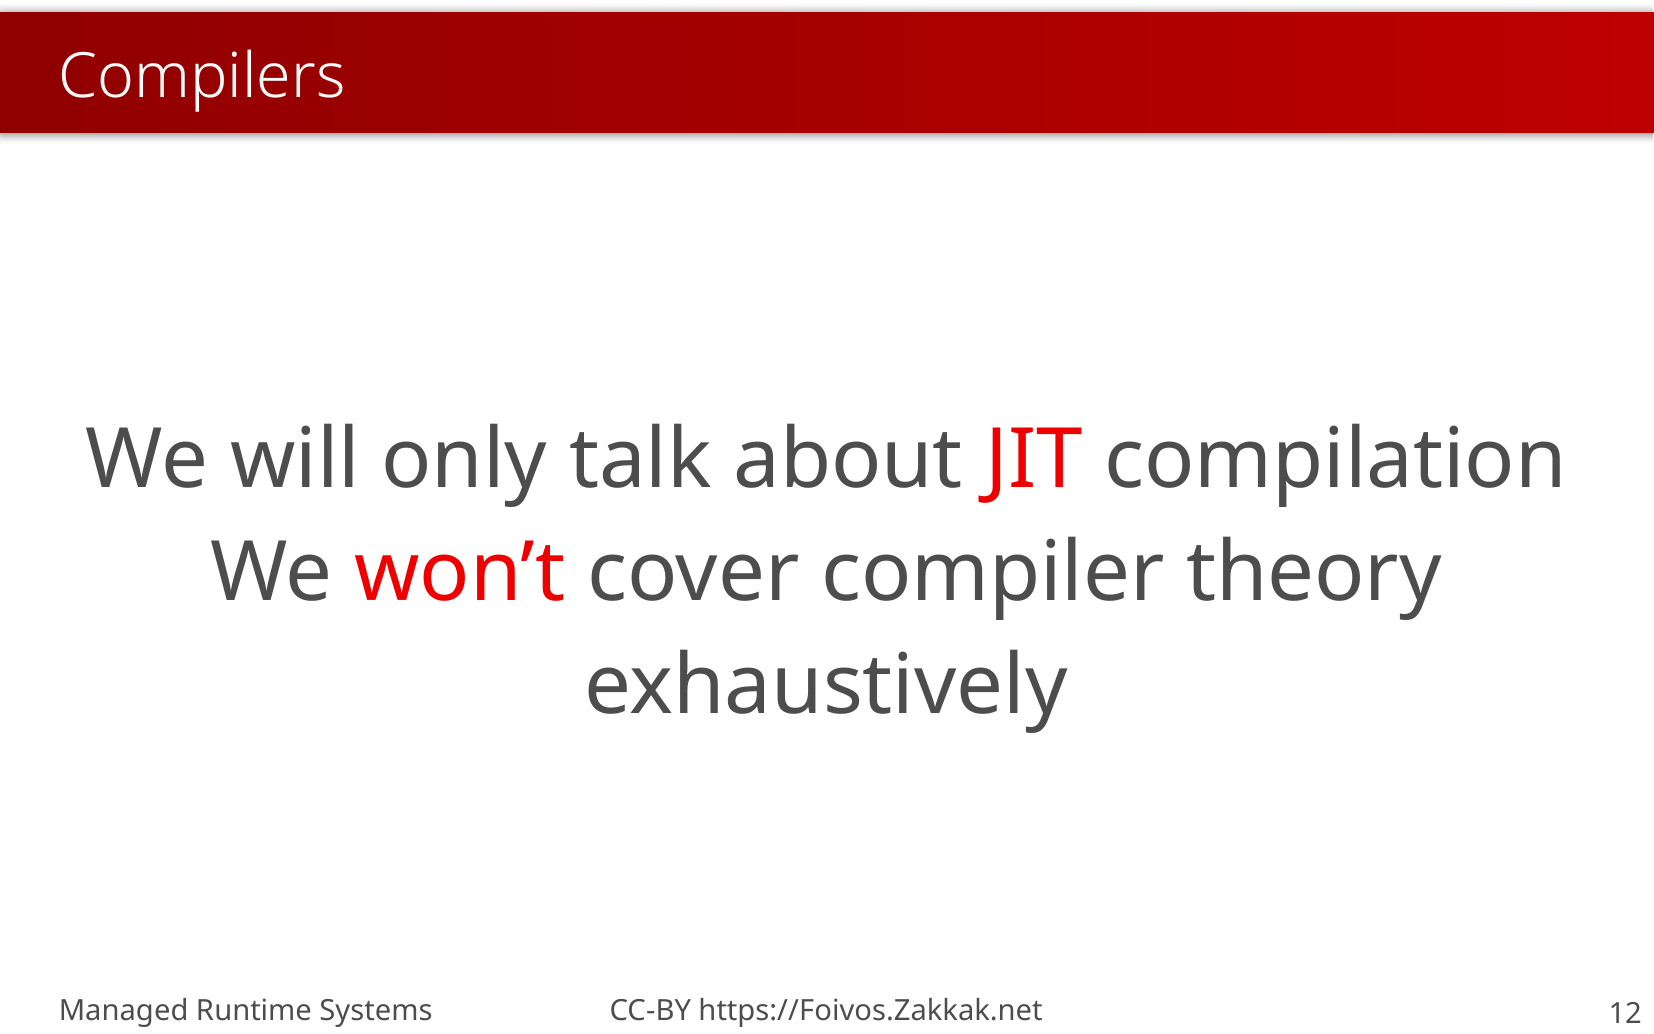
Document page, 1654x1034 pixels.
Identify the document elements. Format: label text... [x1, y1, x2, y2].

subtitle We will only talk about JIT compilation We won’t cover compiler theory exhaustively [58, 177, 1594, 960]
title Compilers [58, 7, 1329, 139]
